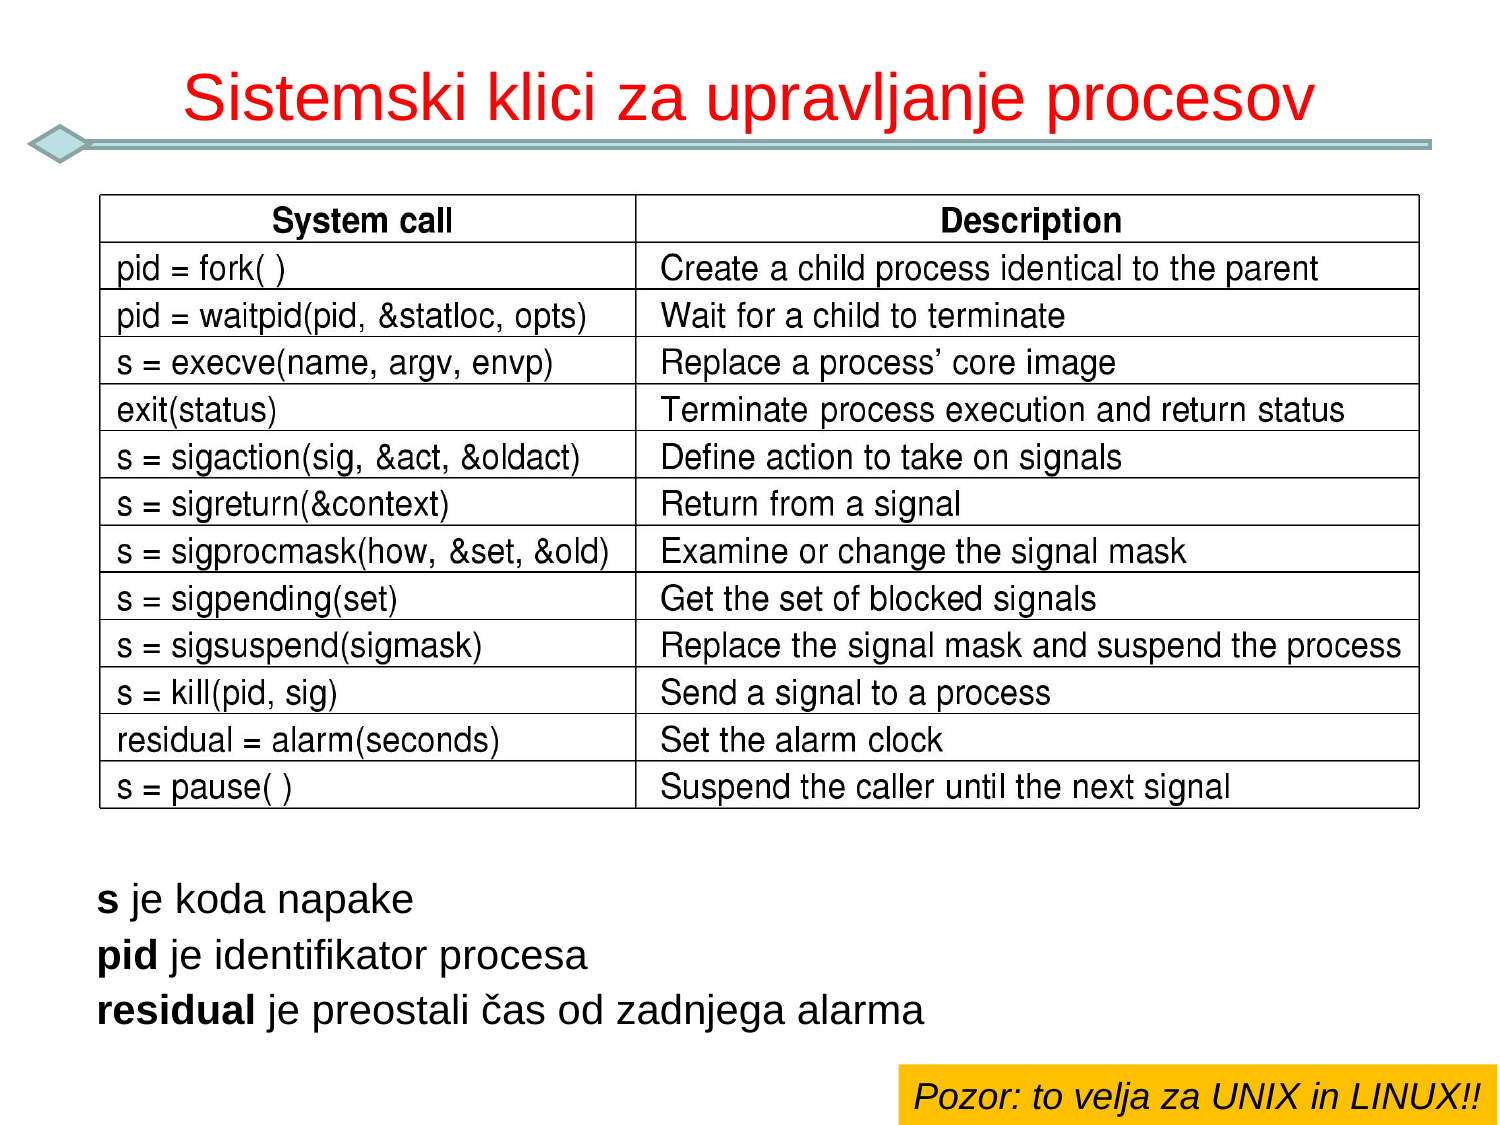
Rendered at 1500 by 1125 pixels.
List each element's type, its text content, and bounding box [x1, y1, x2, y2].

text_box Pozor: to velja za UNIX in LINUX!! [898, 1064, 1497, 1125]
title Sistemski klici za upravljanje procesov [0, 0, 1500, 188]
list s je koda napake pid je identifikator procesa residual je preostali čas od zadnjega alarma [81, 870, 1419, 1101]
picture [97, 179, 1424, 810]
